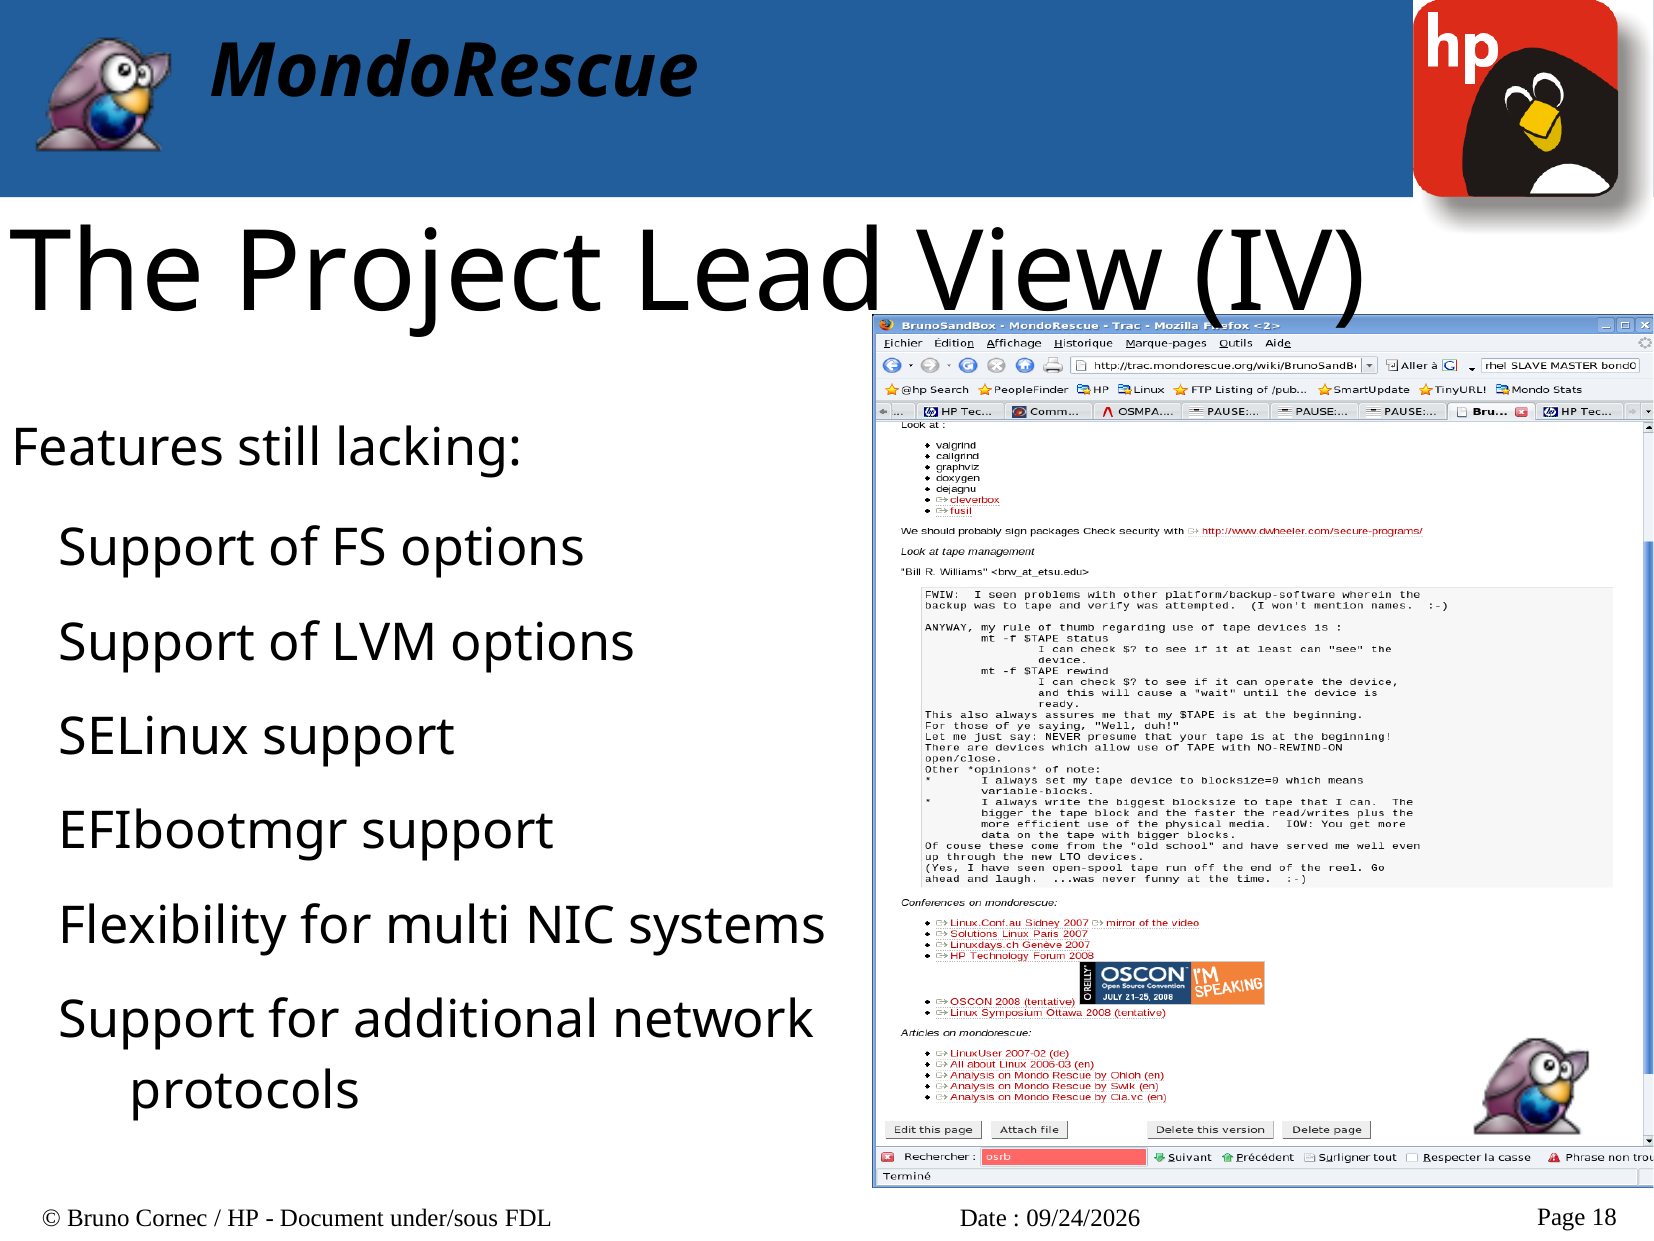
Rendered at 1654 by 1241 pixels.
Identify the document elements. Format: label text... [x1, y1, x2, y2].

picture [0, 0, 211, 199]
text_box The Project Lead View (IV) [9, 189, 1420, 330]
list Features still lacking: Support of FS options Support of LVM options SELinux support EFIbootmgr support Flexibility for multi NIC systems Support for additional network protocols [0, 410, 874, 1241]
picture [872, 314, 1654, 1188]
picture [1413, 0, 1654, 235]
